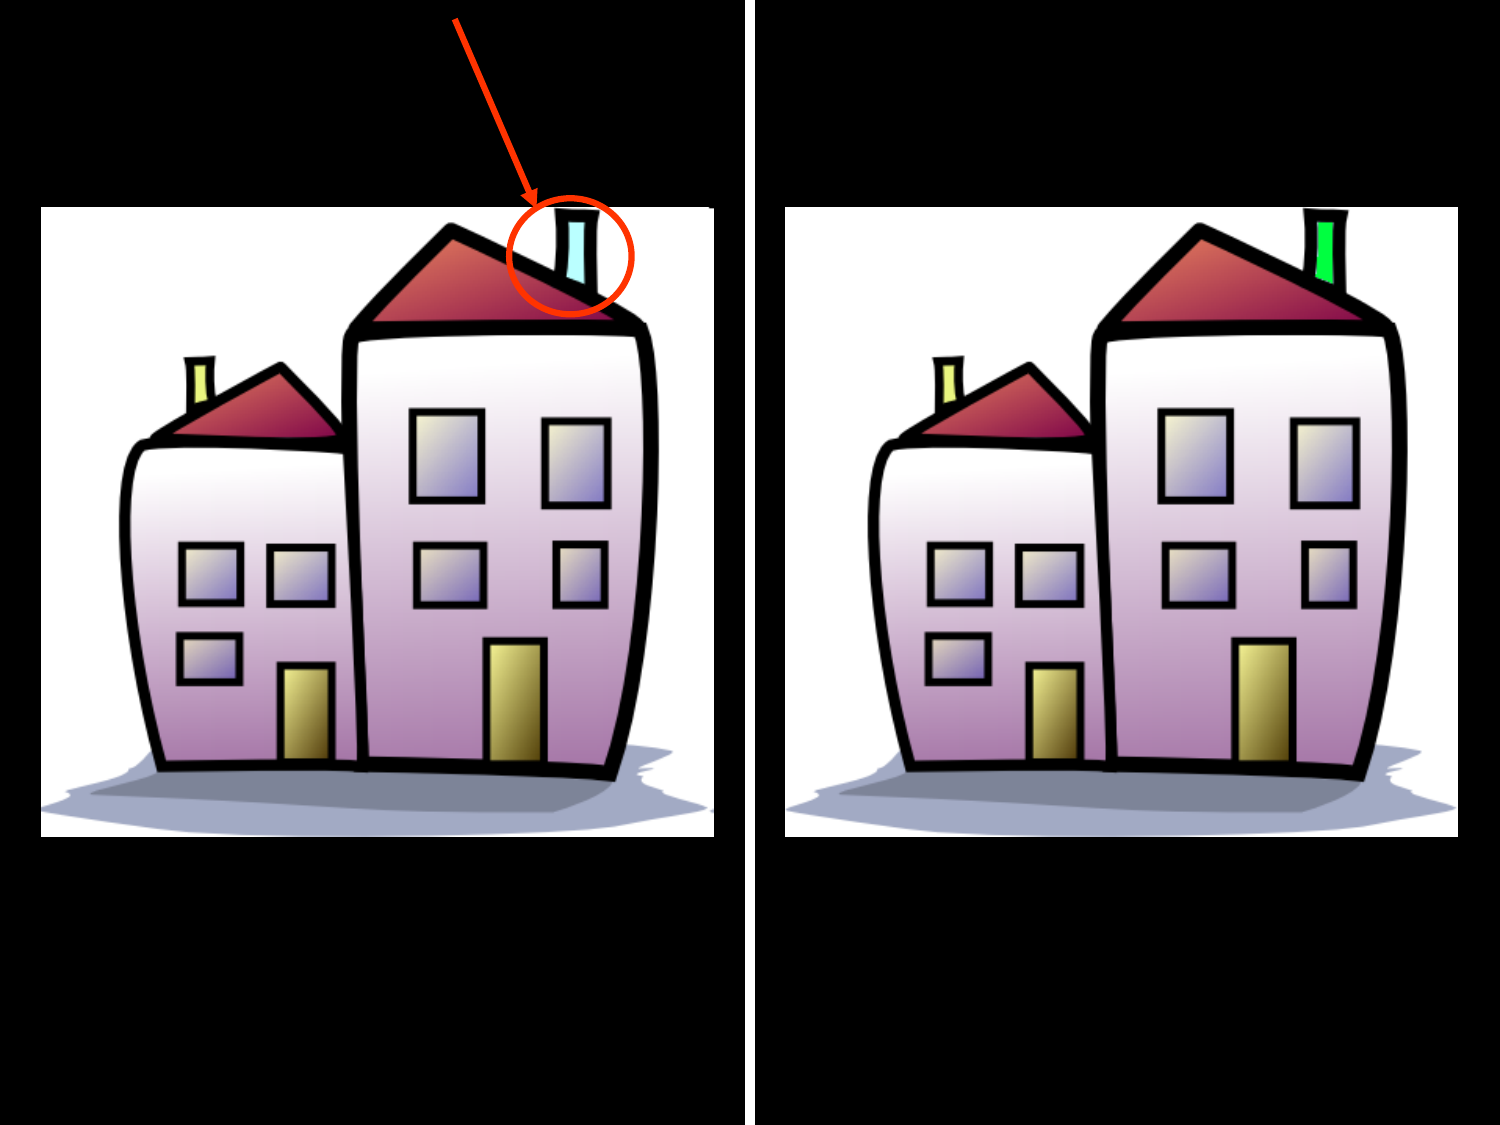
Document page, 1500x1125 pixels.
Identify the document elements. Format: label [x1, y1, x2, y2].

picture [785, 207, 1458, 837]
picture [41, 207, 714, 837]
picture [513, 207, 628, 311]
